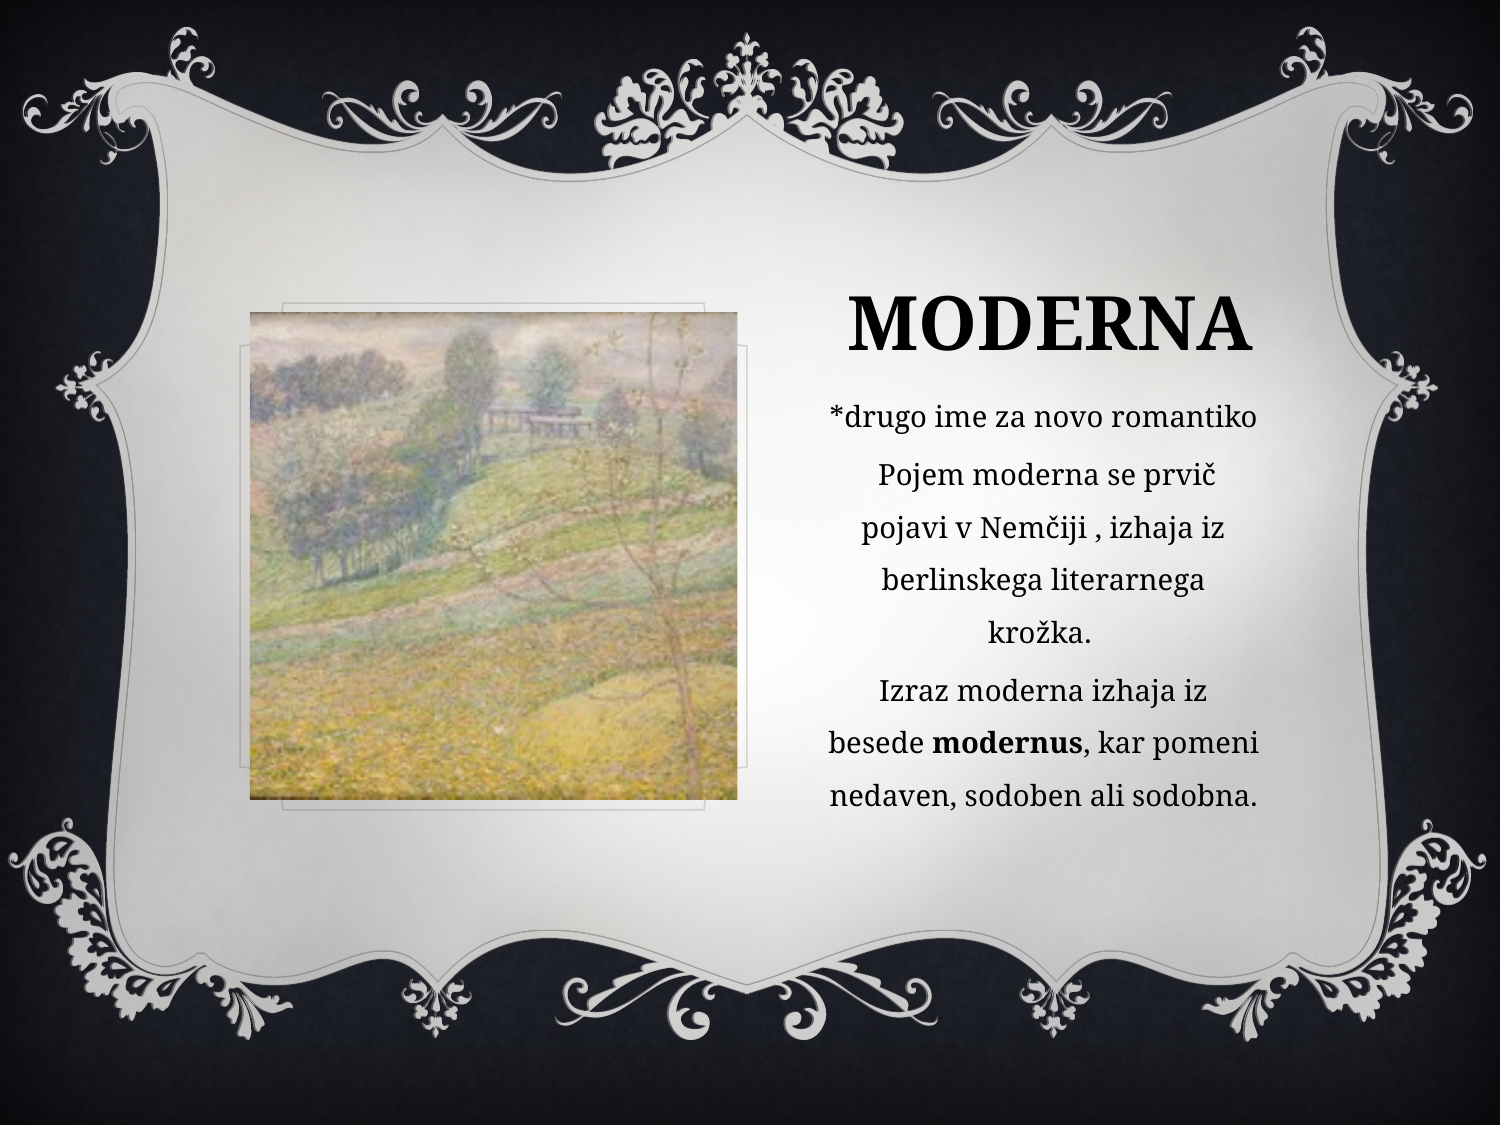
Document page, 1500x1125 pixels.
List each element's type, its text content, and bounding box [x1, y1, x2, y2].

title Moderna [687, 275, 1413, 374]
list *drugo ime za novo romantiko Pojem moderna se prvič pojavi v Nemčiji , izhaja iz berlinskega literarnega krožka. Izraz moderna izhaja iz besede modernus, kar pomeni nedaven, sodoben ali sodobna. [812, 373, 1275, 846]
picture [0, 0, 1500, 1125]
